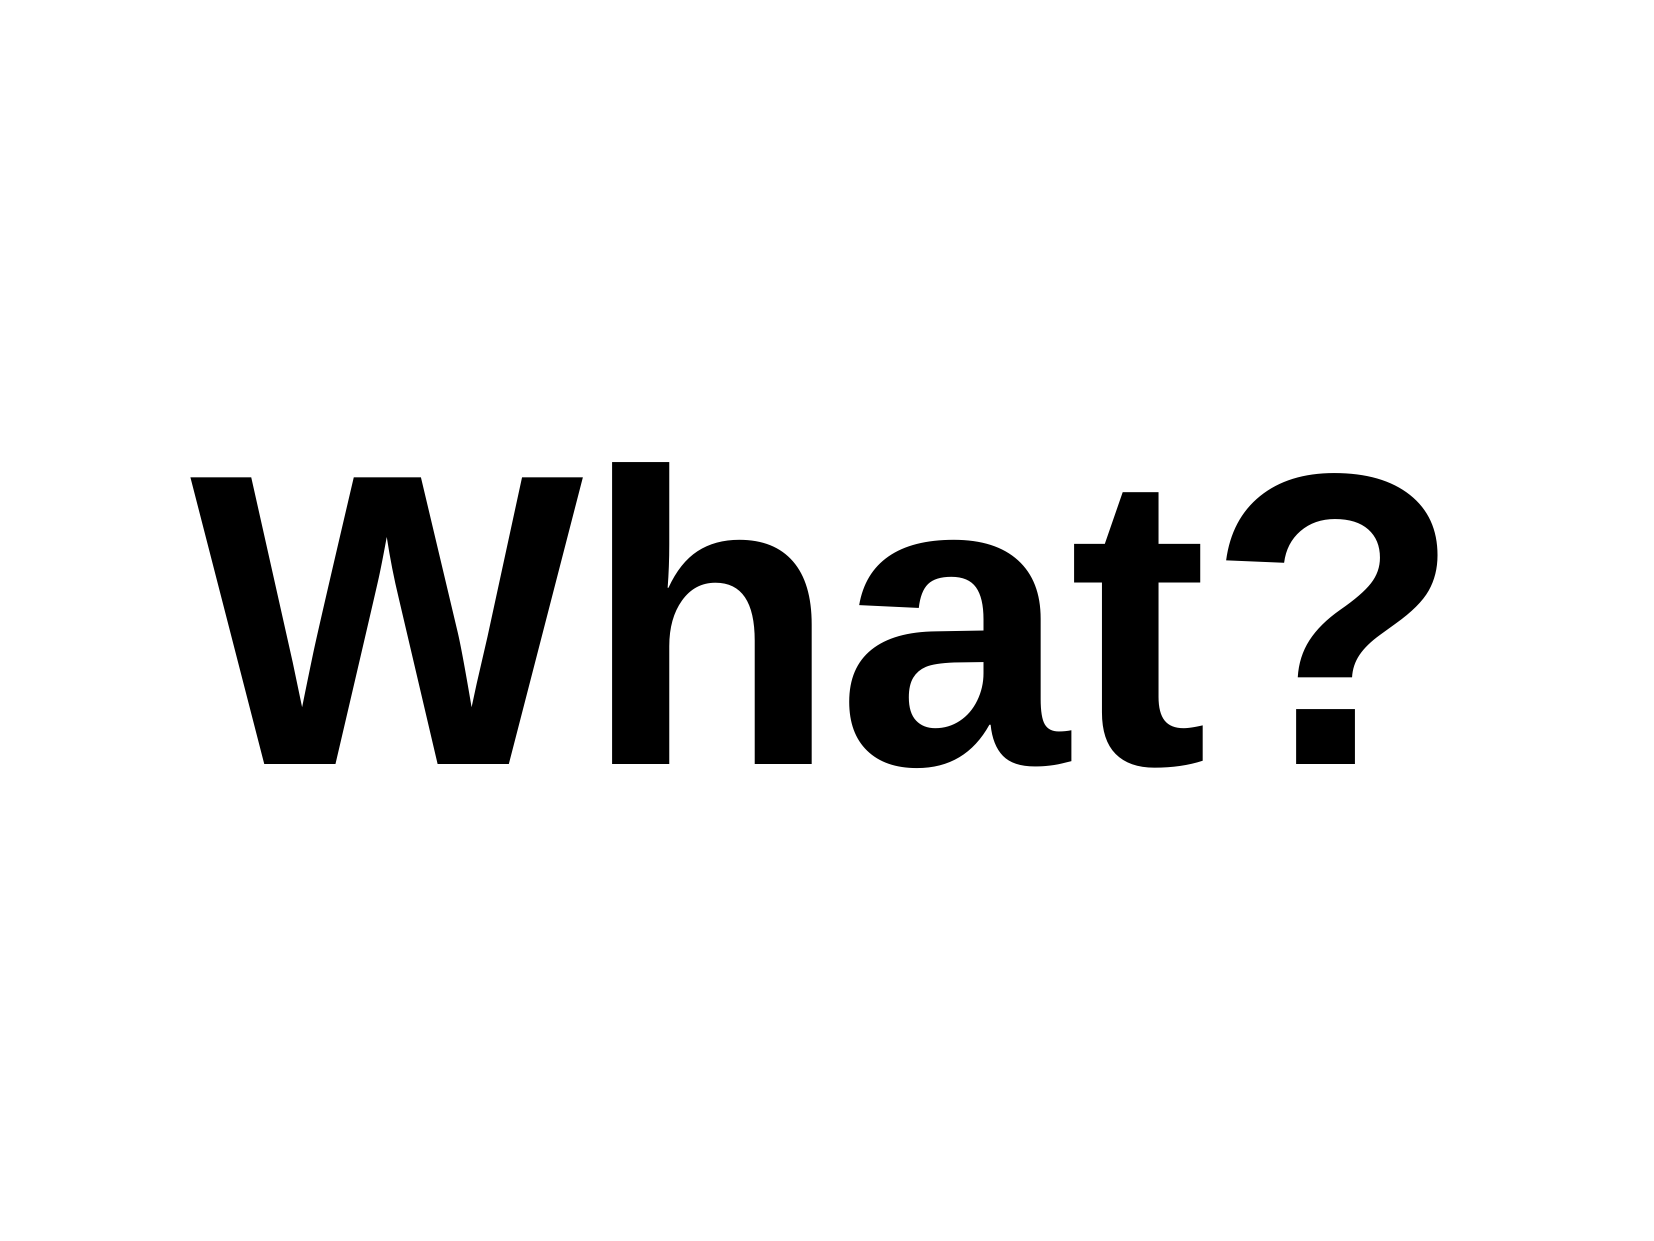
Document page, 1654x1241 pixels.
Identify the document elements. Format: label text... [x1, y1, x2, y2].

text_box What? [175, 379, 1479, 861]
